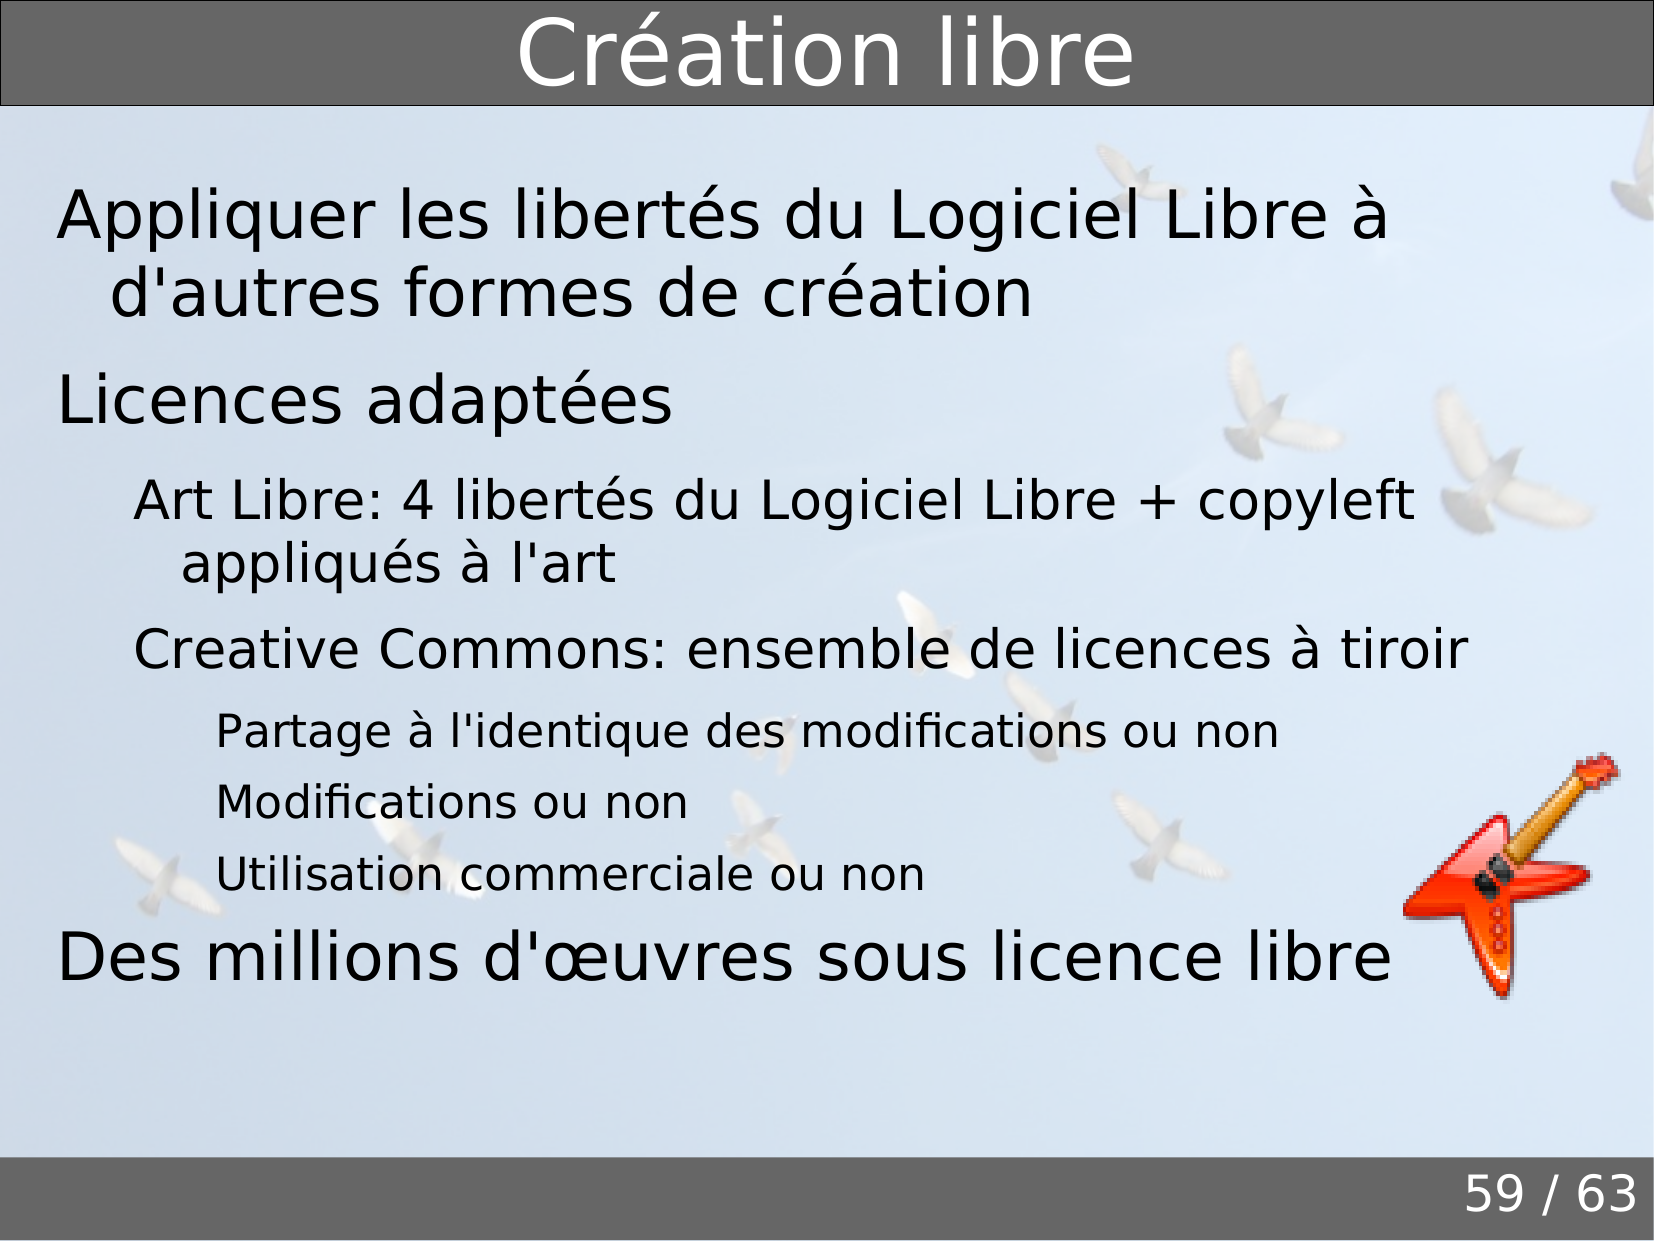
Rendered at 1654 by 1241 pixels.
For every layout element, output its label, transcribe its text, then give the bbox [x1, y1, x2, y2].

title Création libre [0, 0, 1654, 108]
picture [1403, 744, 1625, 1013]
list Appliquer les libertés du Logiciel Libre à d'autres formes de création Licences adaptées Art Libre: 4 libertés du Logiciel Libre + copyleft appliqués à l'art Creative Commons: ensemble de licences à tiroir Partage à l'identique des modifications ou non Modifications ou non Utilisation commerciale ou non Des millions d'œuvres sous licence libre [38, 176, 1515, 1083]
